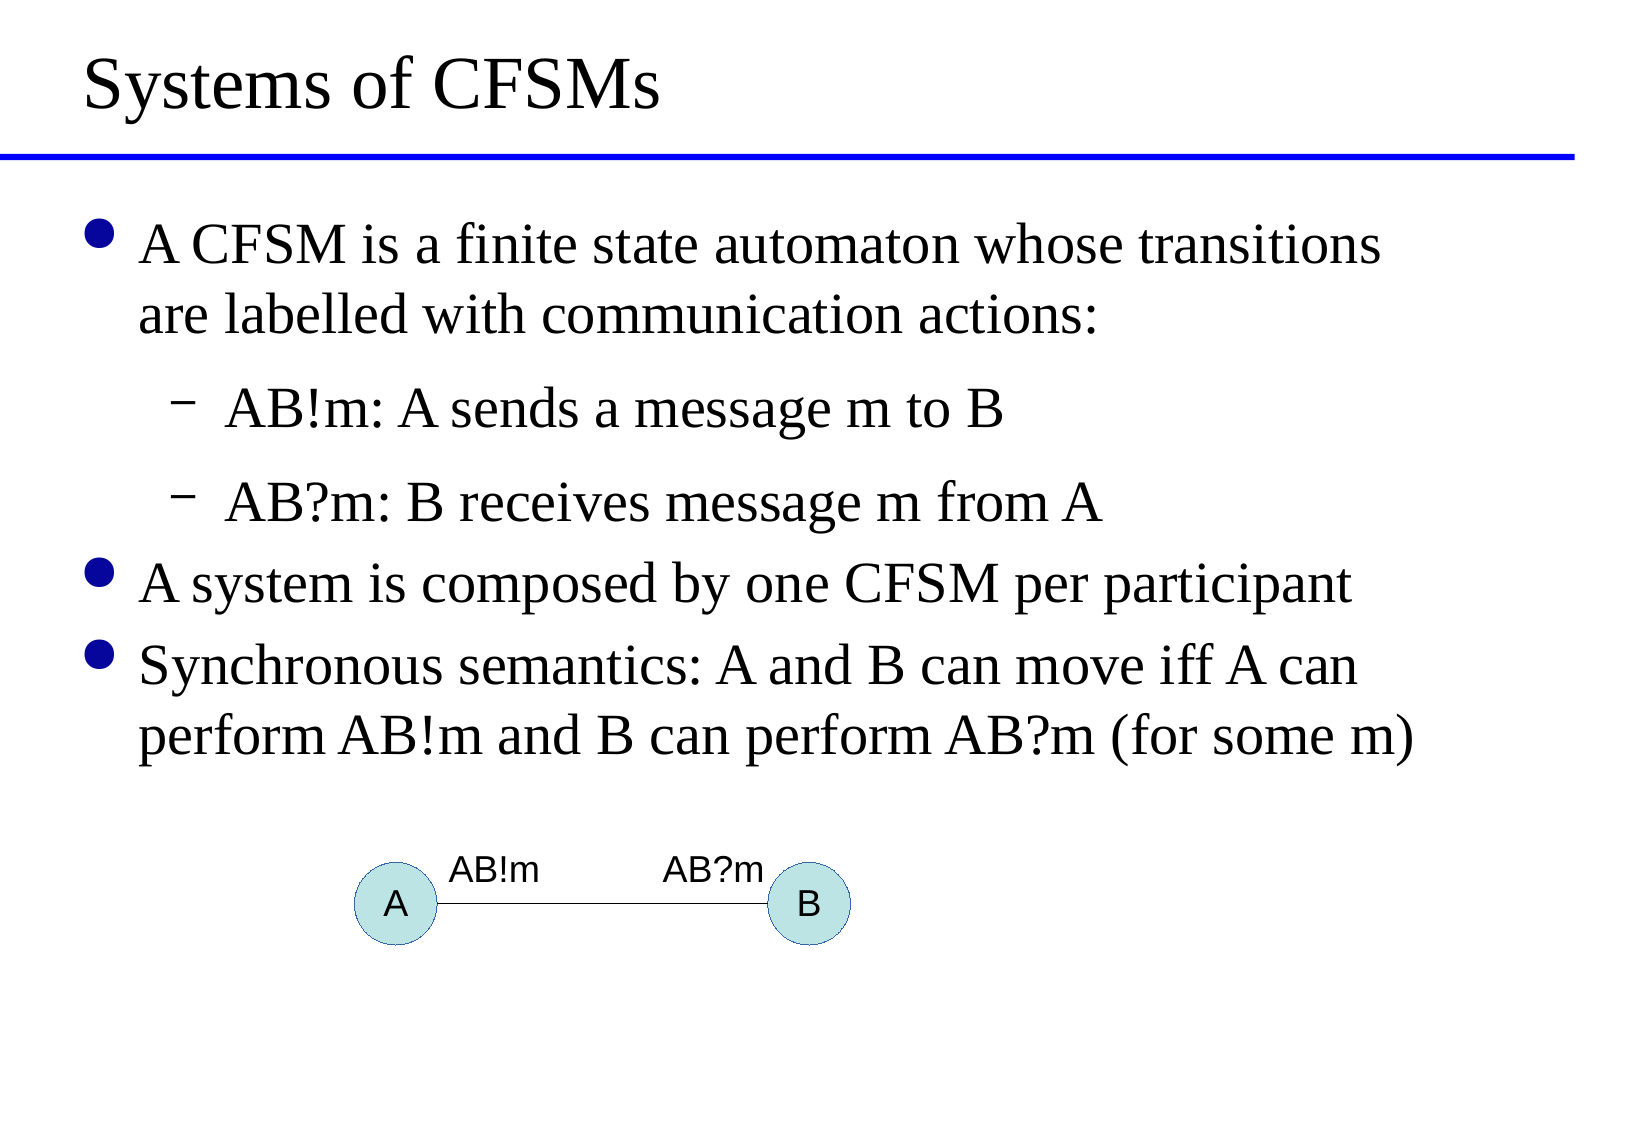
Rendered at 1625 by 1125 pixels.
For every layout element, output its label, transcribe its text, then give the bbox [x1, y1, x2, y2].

text_box B [767, 862, 851, 946]
list A CFSM is a finite state automaton whose transitions are labelled with communication actions: AB!m: A sends a message m to B AB?m: B receives message m from A A system is composed by one CFSM per participant Synchronous semantics: A and B can move iff A can perform AB!m and B can perform AB?m (for some m) [67, 198, 1478, 1061]
title Systems of CFSMs [67, 27, 1544, 131]
text_box A [354, 862, 438, 946]
text_box AB!m [433, 840, 556, 898]
text_box AB?m [647, 840, 780, 898]
